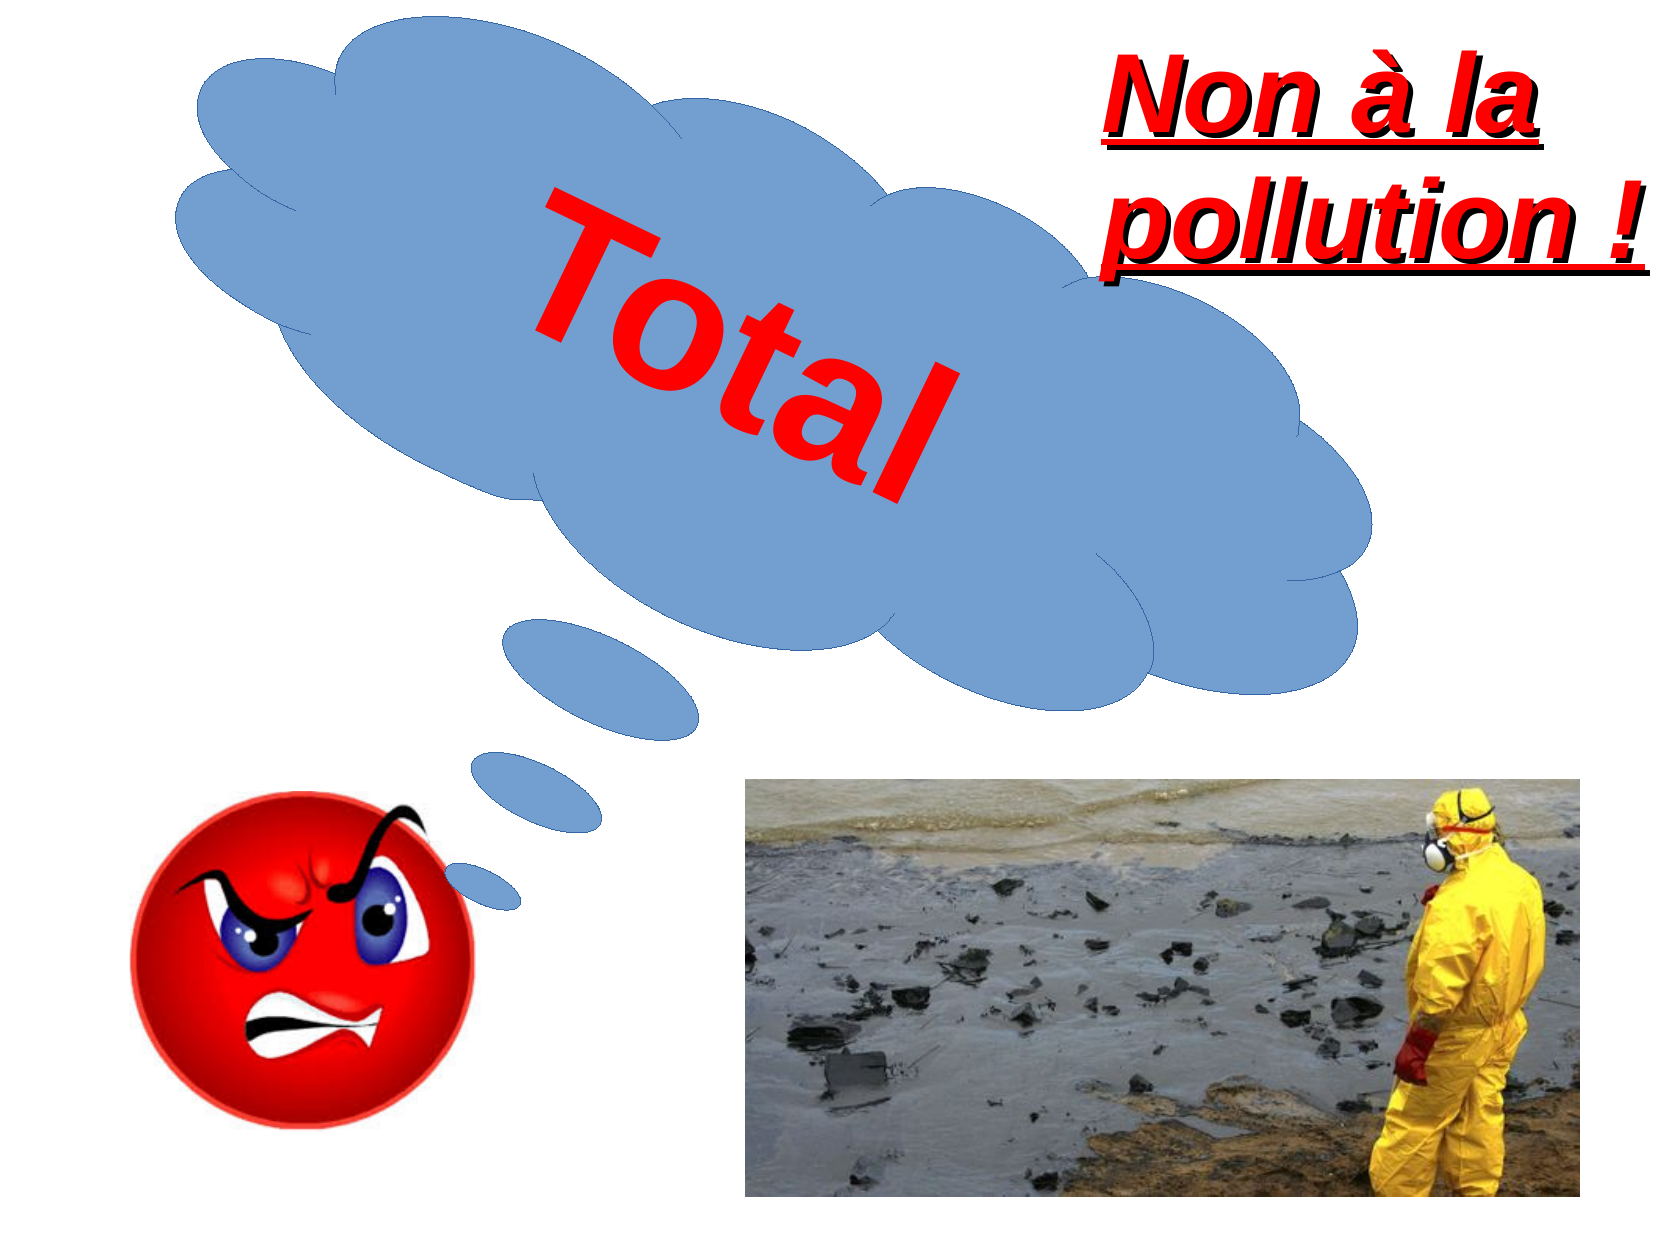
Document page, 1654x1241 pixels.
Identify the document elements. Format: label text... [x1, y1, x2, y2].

text_box Total [471, 752, 602, 833]
text_box Total [175, 16, 1373, 711]
picture [745, 779, 1580, 1197]
picture [129, 791, 490, 1134]
text_box Non à la pollution ! [1086, 23, 1654, 415]
text_box Total [444, 863, 521, 911]
text_box Total [502, 619, 699, 741]
